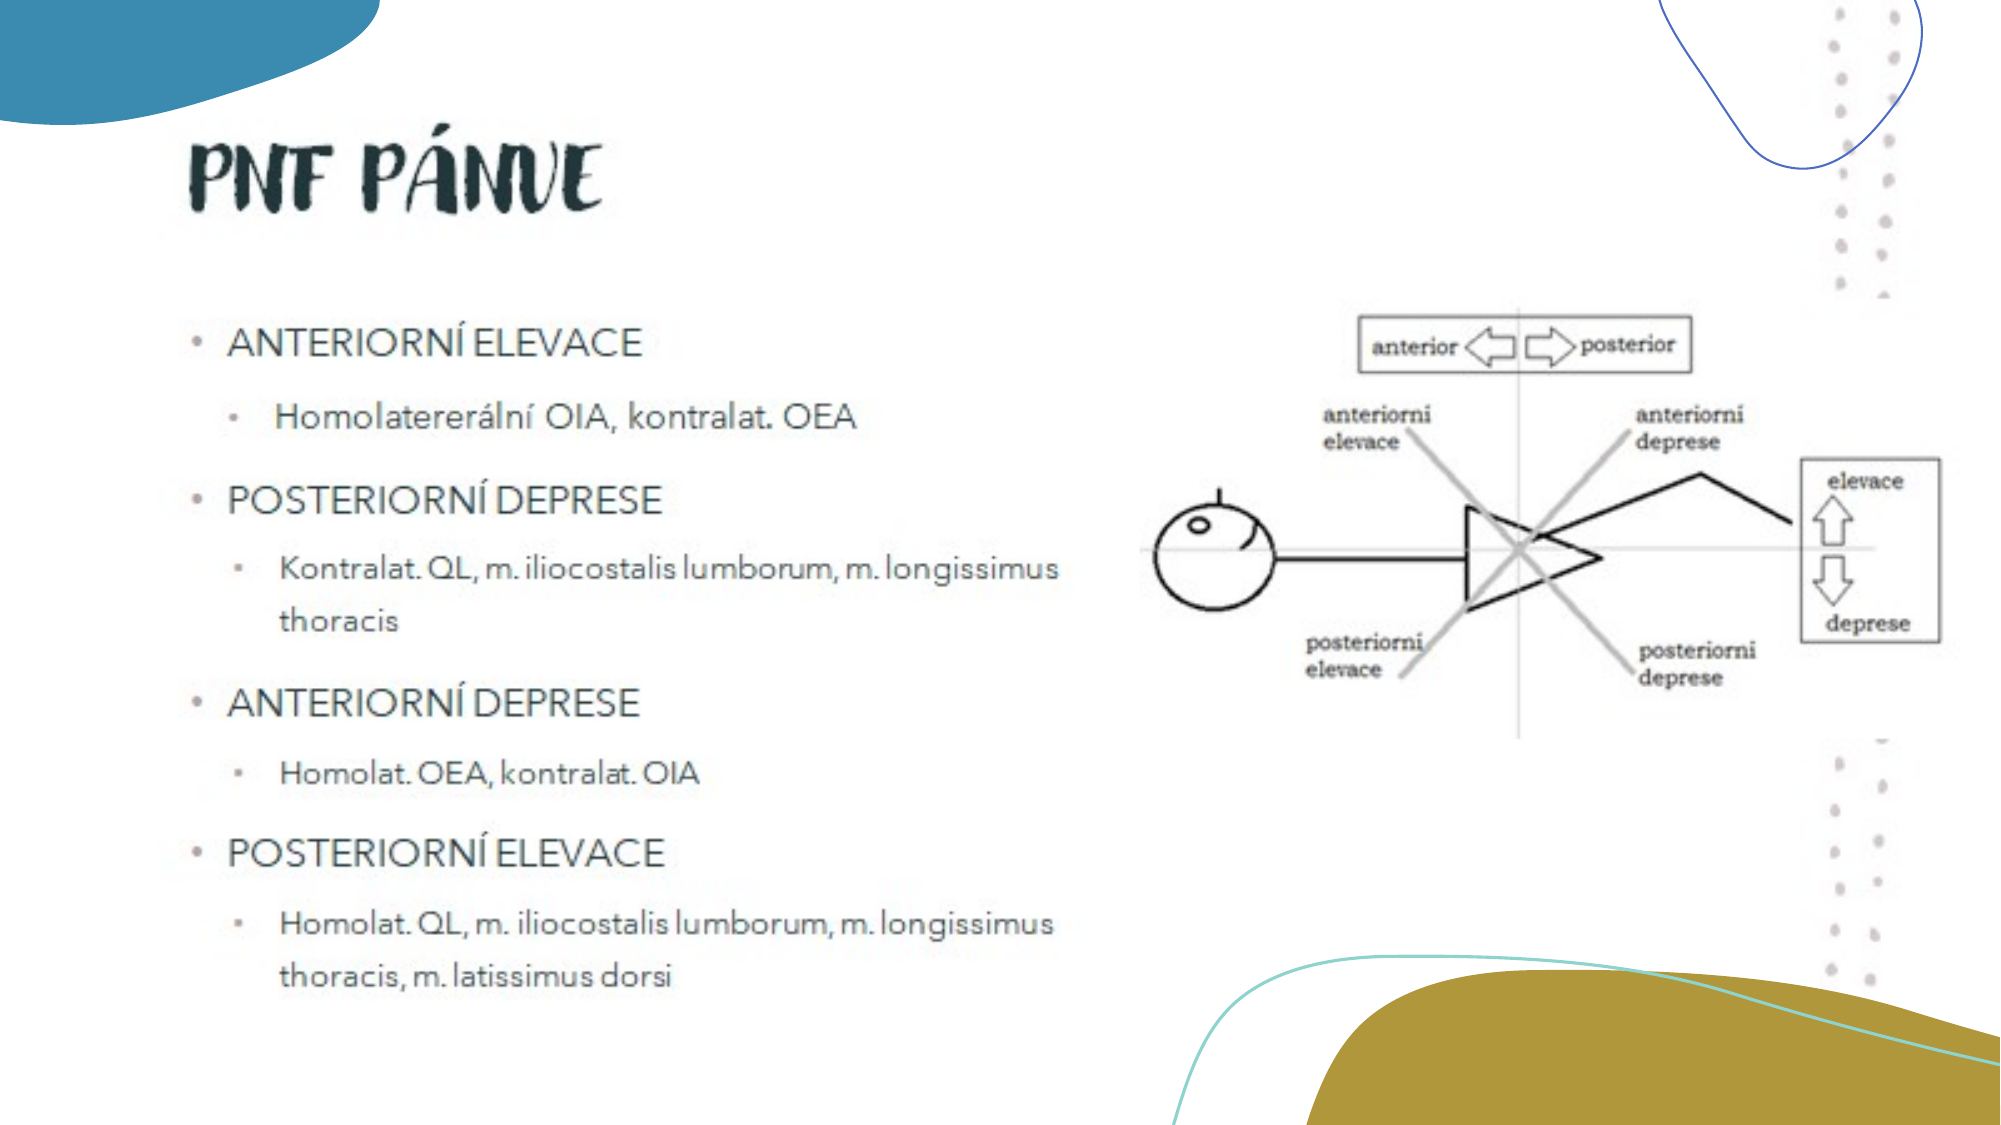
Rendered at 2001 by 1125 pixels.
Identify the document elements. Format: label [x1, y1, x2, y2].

picture [1661, 0, 1920, 167]
text_box [1306, 969, 2000, 1125]
text_box [0, 0, 380, 125]
picture [1176, 958, 1612, 1125]
picture [0, 0, 2000, 1125]
text_box [1651, 971, 2000, 1062]
